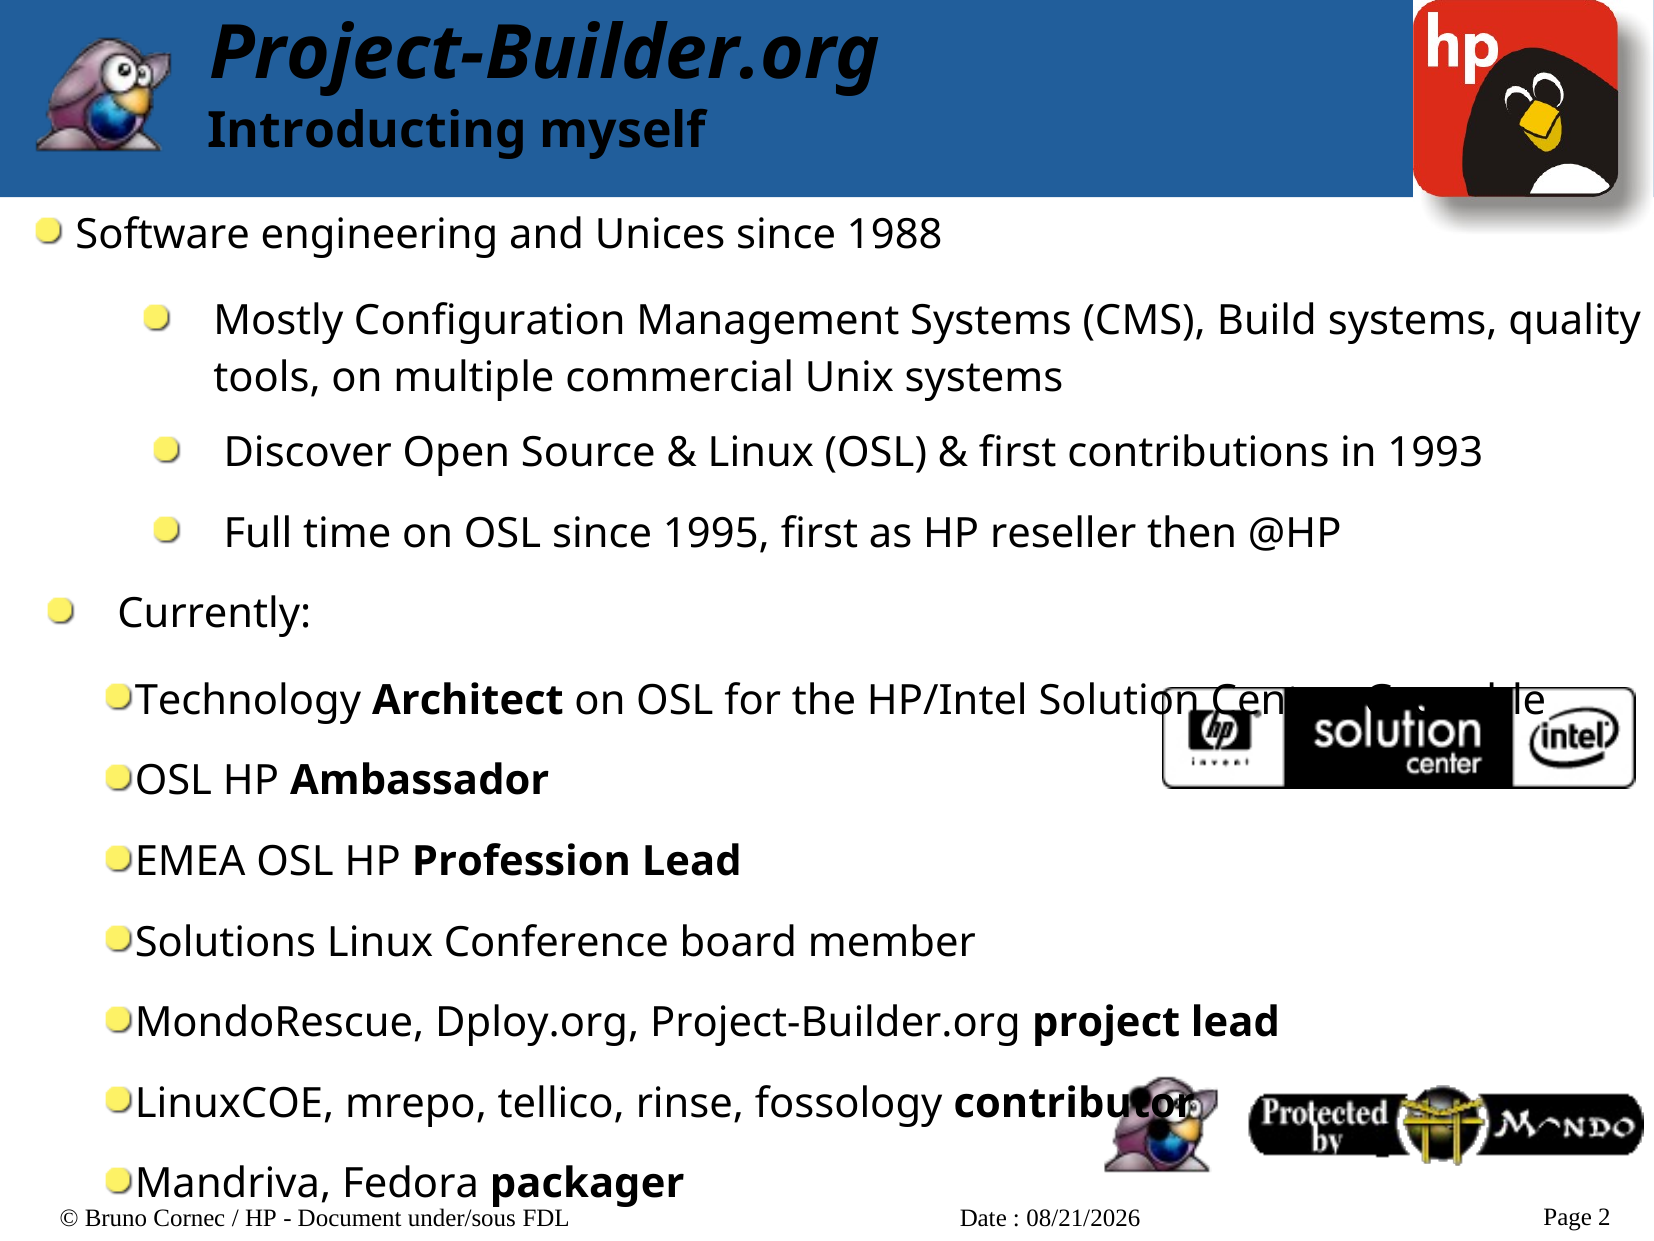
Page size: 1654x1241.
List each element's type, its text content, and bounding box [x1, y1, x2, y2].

list Software engineering and Unices since 1988 Mostly Configuration Management Systems (CMS), Build systems, quality tools, on multiple commercial Unix systems Discover Open Source & Linux (OSL) & first contributions in 1993 Full time on OSL since 1995, first as HP reseller then @HP Currently: Technology Architect on OSL for the HP/Intel Solution Center, Grenoble OSL HP Ambassador EMEA OSL HP Profession Lead Solutions Linux Conference board member MondoRescue, Dploy.org, Project-Builder.org project lead LinuxCOE, mrepo, tellico, rinse, fossology contributor Mandriva, Fedora packager [34, 203, 1654, 1155]
picture [0, 0, 211, 199]
picture [1413, 0, 1654, 203]
title Introducting myself [207, 26, 1465, 203]
picture [104, 1166, 135, 1197]
picture [1074, 1155, 1644, 1208]
